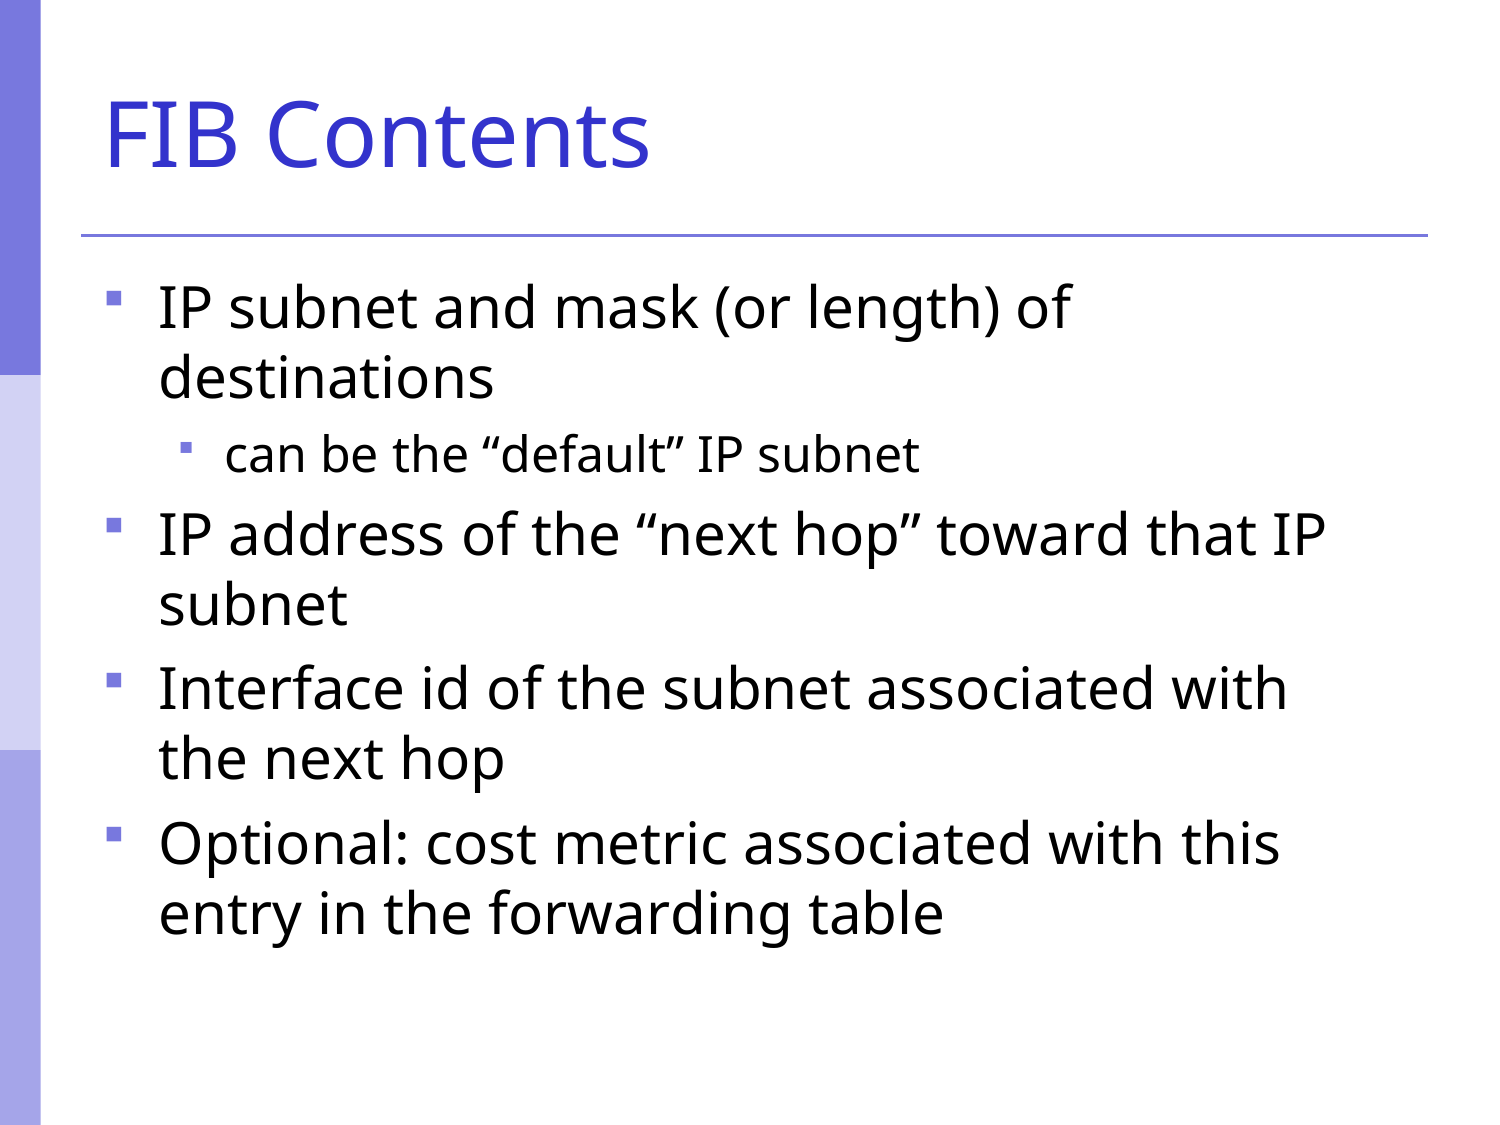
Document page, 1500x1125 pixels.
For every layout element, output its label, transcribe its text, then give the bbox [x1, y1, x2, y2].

title FIB Contents [87, 37, 1363, 225]
list IP subnet and mask (or length) of destinations can be the “default” IP subnet IP address of the “next hop” toward that IP subnet Interface id of the subnet associated with the next hop Optional: cost metric associated with this entry in the forwarding table [87, 262, 1363, 1026]
